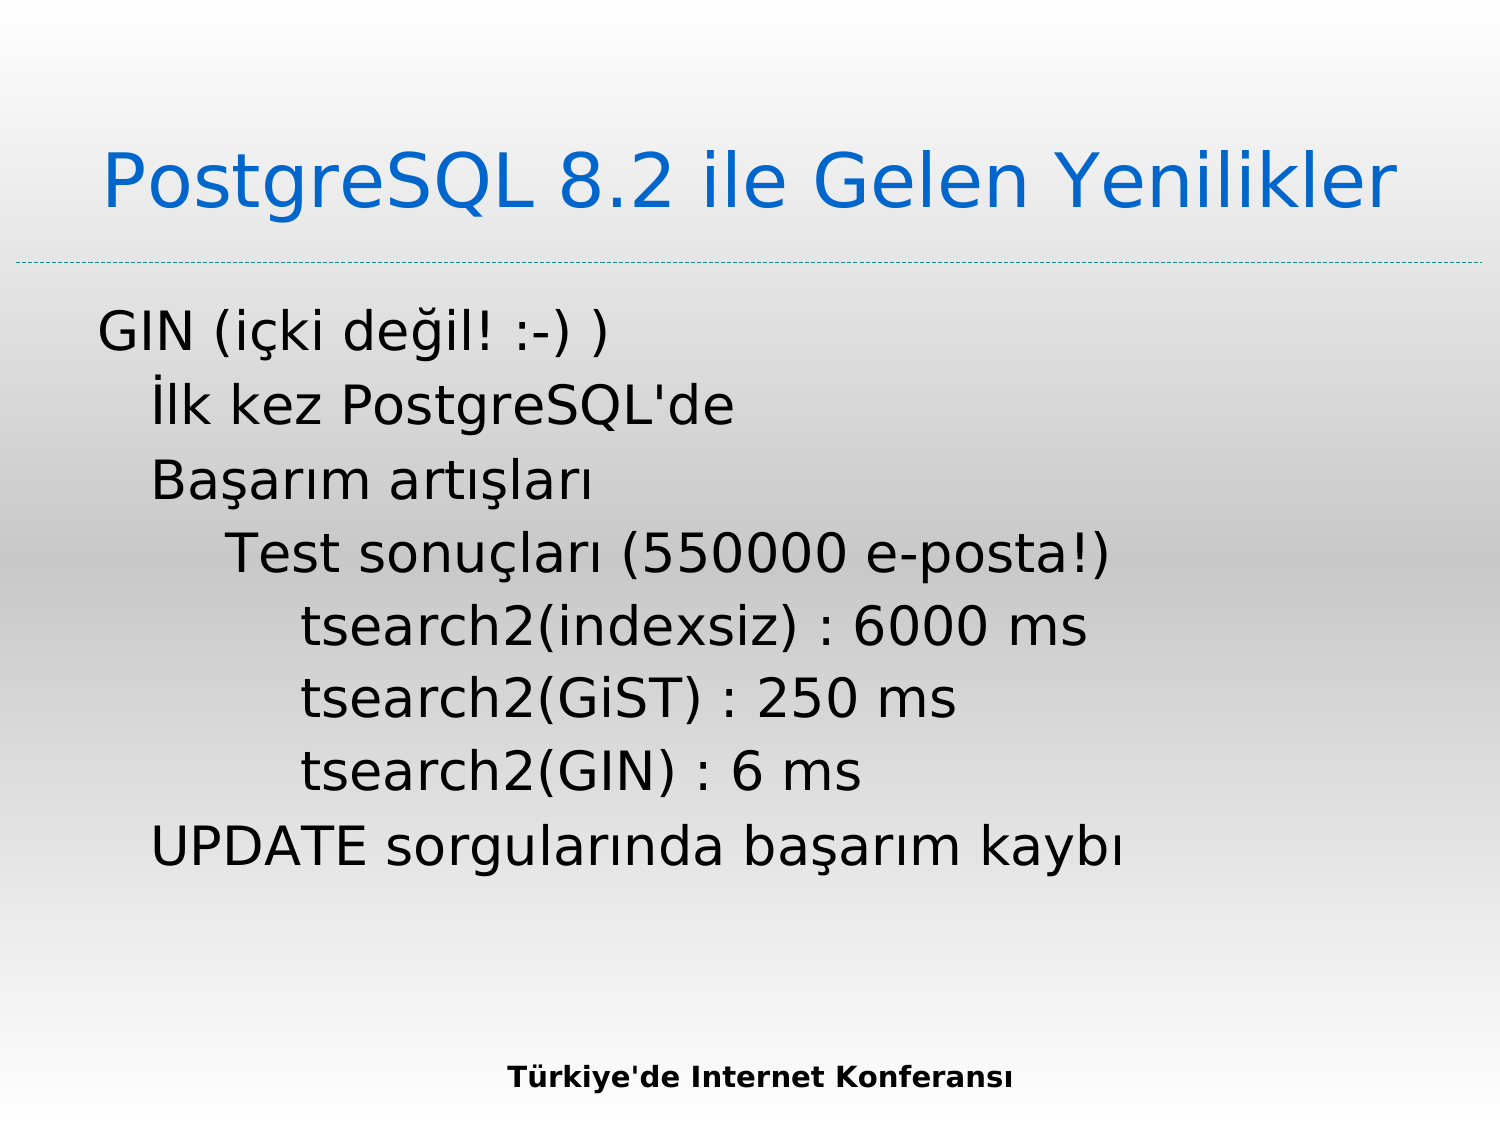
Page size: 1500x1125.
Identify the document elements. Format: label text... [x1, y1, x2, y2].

title PostgreSQL 8.2 ile Gelen Yenilikler [0, 0, 1500, 225]
list GIN (içki değil! :-) ) İlk kez PostgreSQL'de Başarım artışları Test sonuçları (550000 e-posta!) tsearch2(indexsiz) : 6000 ms tsearch2(GiST) : 250 ms tsearch2(GIN) : 6 ms UPDATE sorgularında başarım kaybı [0, 299, 1500, 975]
